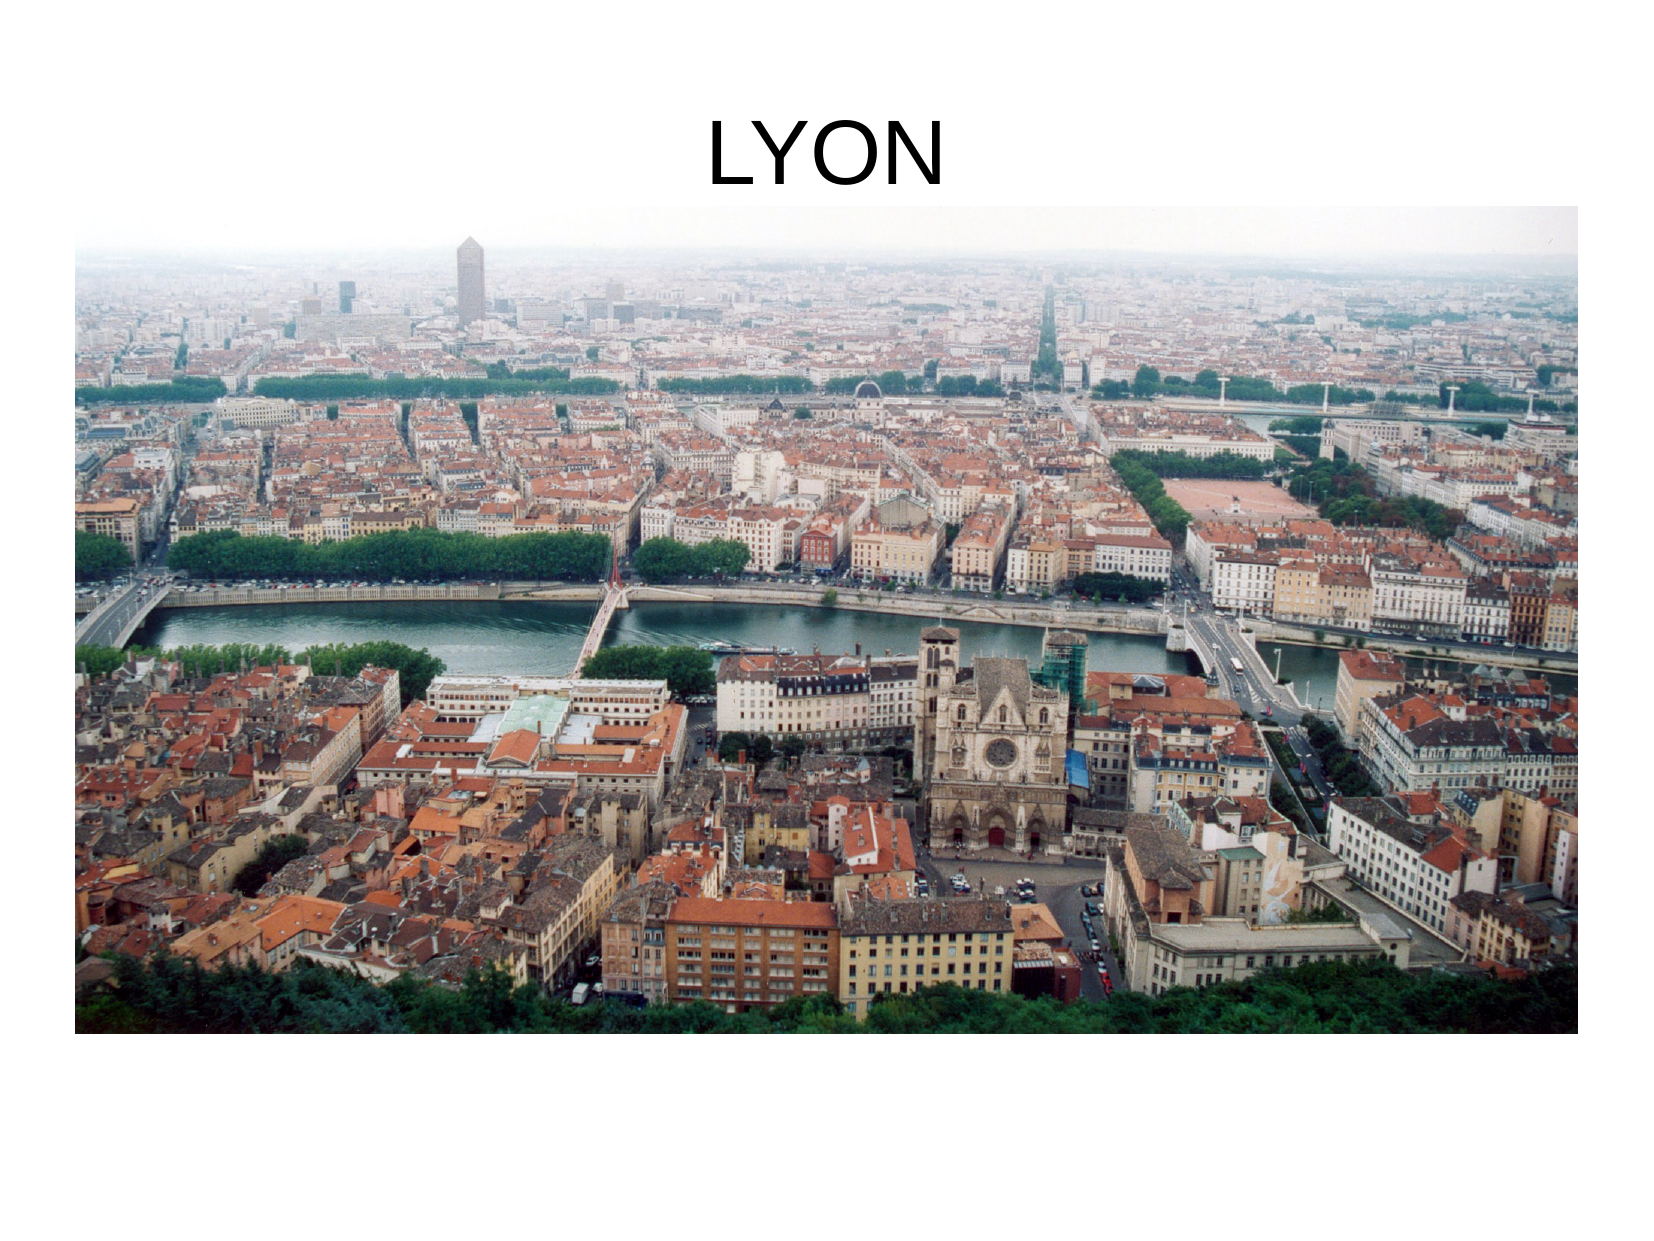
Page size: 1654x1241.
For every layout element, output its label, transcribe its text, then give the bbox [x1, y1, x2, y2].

picture [75, 206, 1578, 1034]
title LYON [82, 49, 1571, 206]
